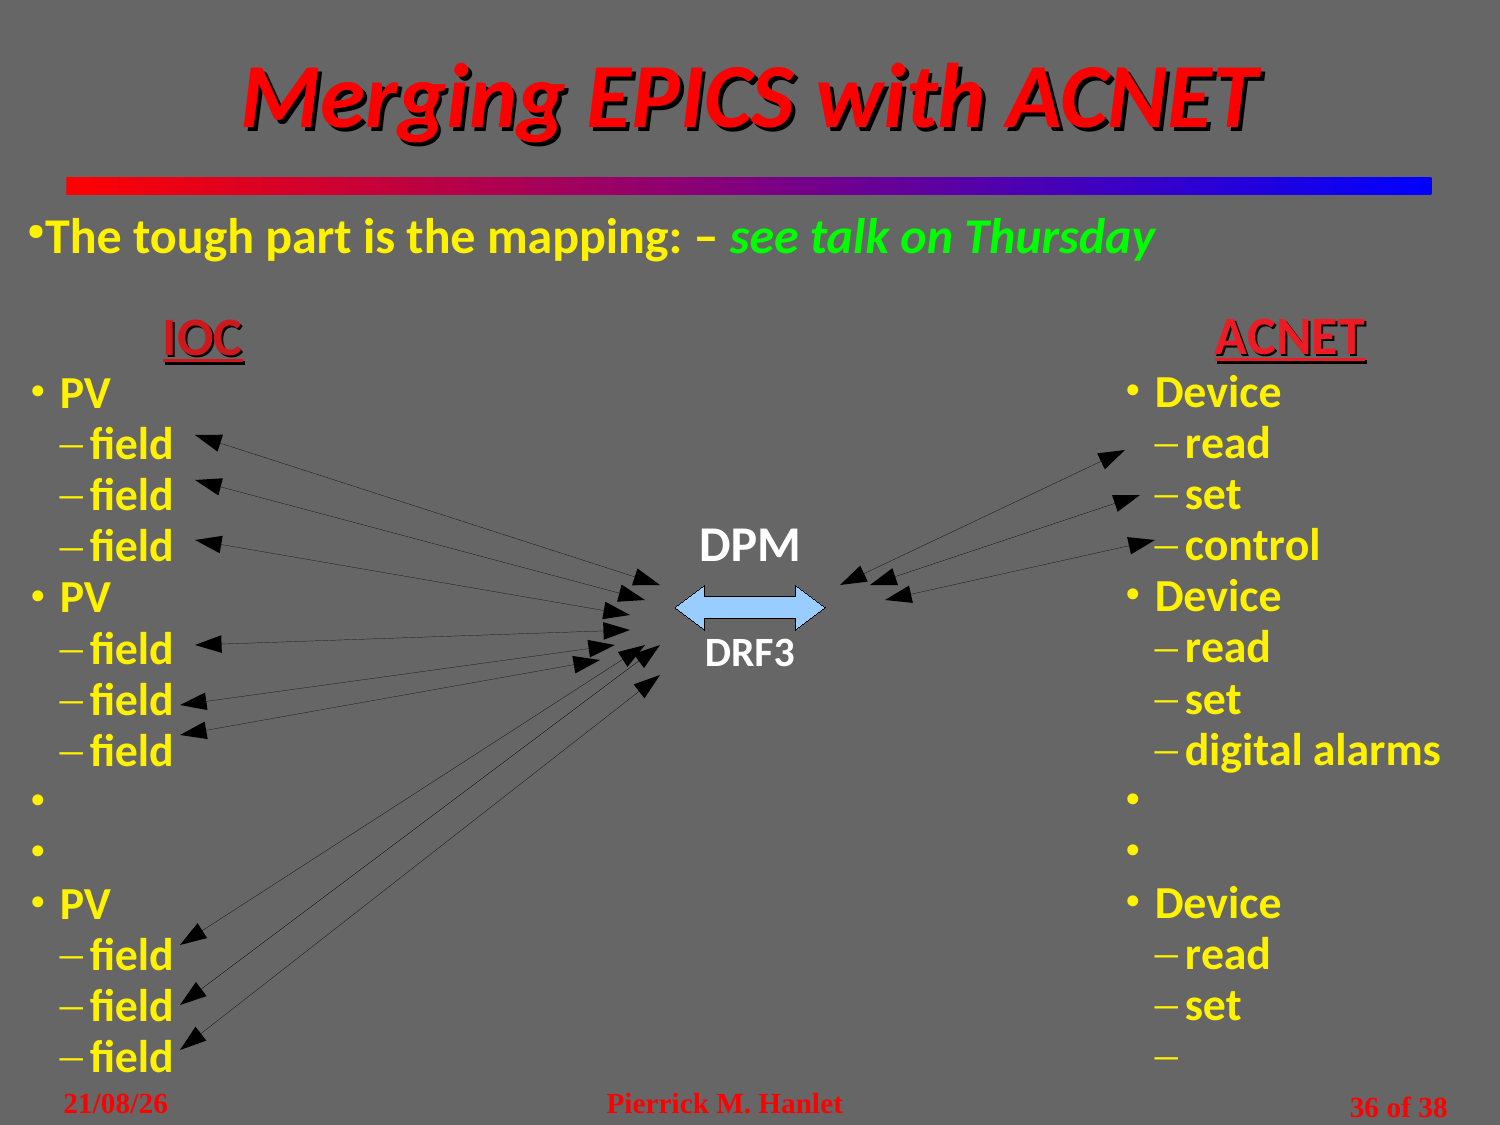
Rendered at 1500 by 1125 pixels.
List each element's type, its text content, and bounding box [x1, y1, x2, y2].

text_box IOC PV field field field PV field field field PV field field field [15, 299, 391, 1091]
text_box DPM DRF3 [675, 510, 826, 683]
text_box ACNET Device read set control Device read set digital alarms Device read set [1110, 298, 1471, 1090]
title Merging EPICS with ACNET [15, 16, 1486, 172]
list The tough part is the mapping: – see talk on Thursday [0, 195, 1500, 272]
